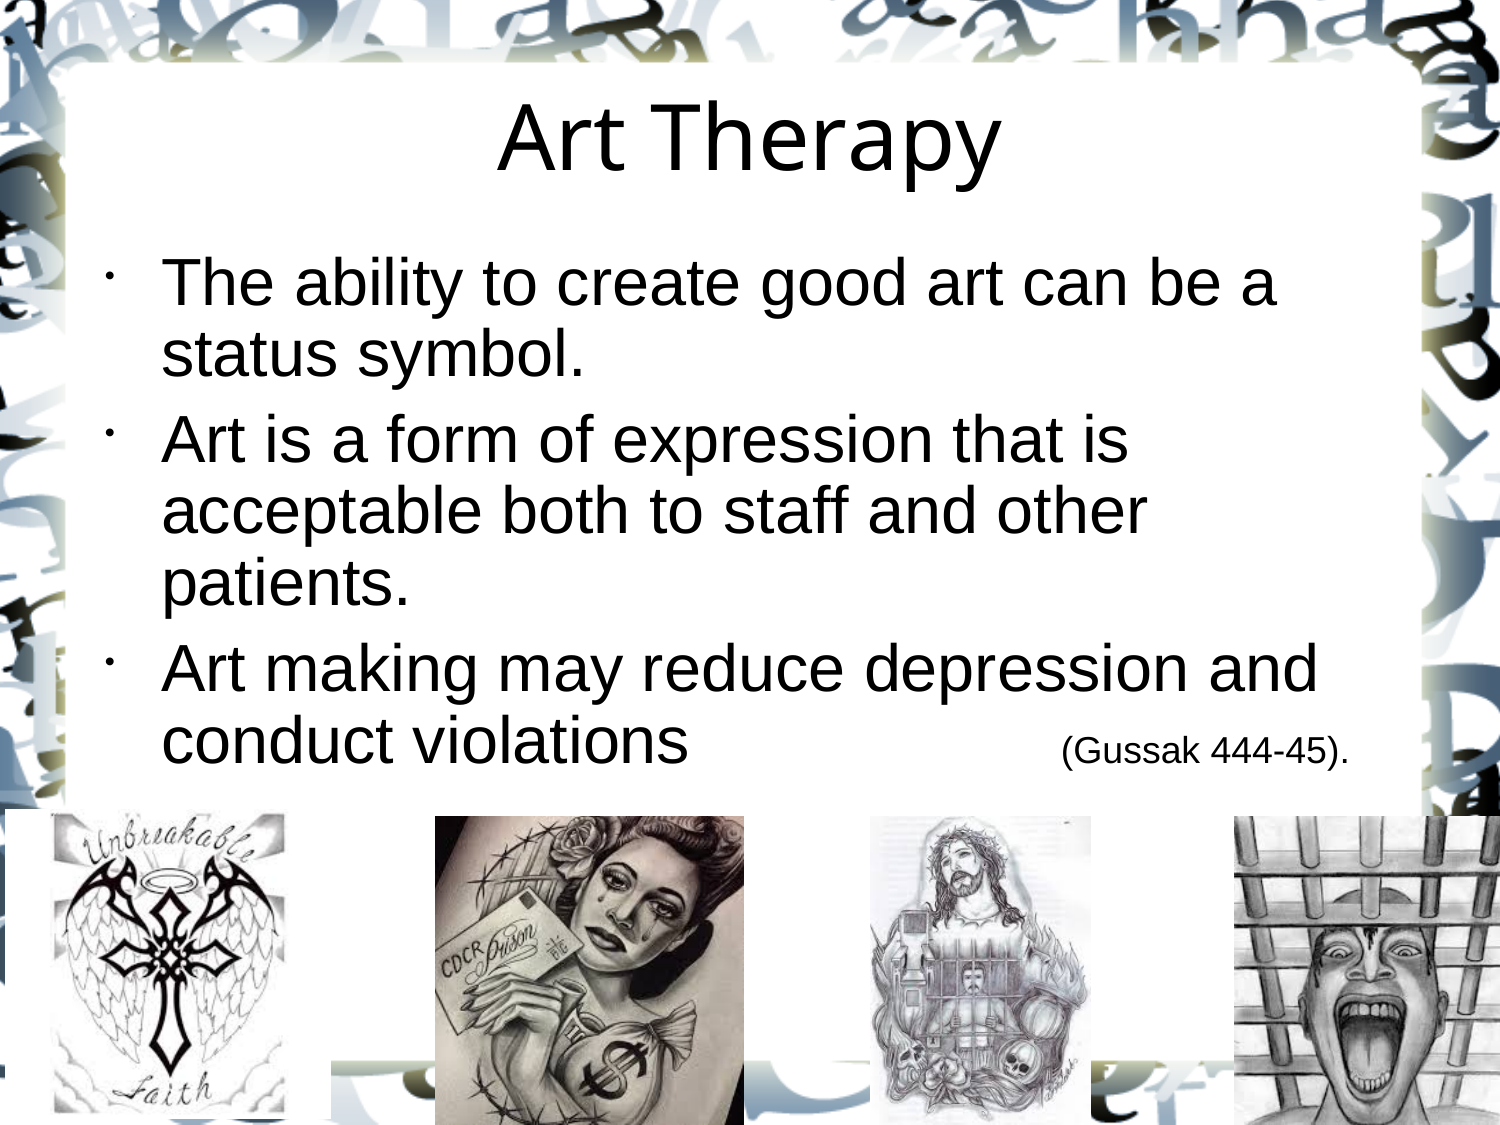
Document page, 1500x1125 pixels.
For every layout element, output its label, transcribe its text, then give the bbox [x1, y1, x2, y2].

title Art Therapy [75, 71, 1425, 260]
list The ability to create good art can be a status symbol. Art is a form of expression that is acceptable both to staff and other patients. Art making may reduce depression and conduct violations (Gussak 444-45). [90, 239, 1381, 549]
picture [0, 0, 1500, 1125]
